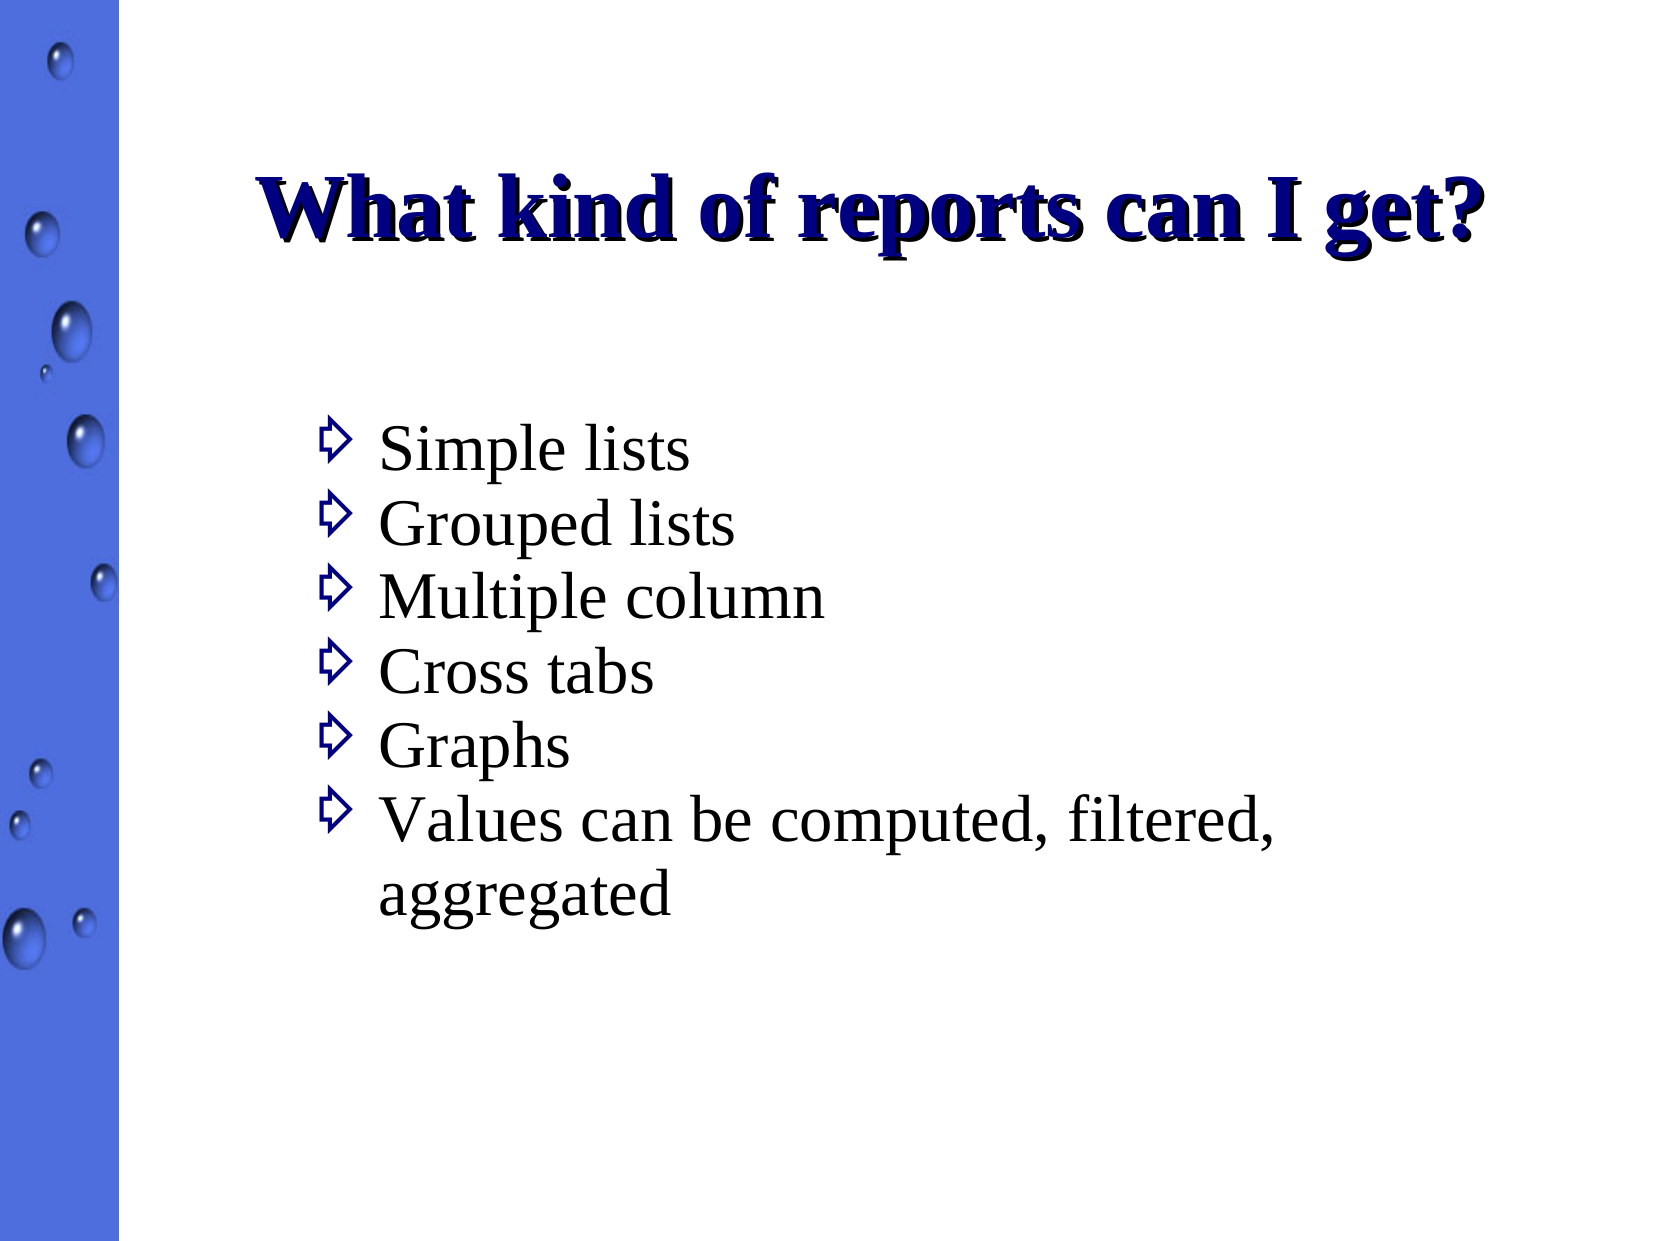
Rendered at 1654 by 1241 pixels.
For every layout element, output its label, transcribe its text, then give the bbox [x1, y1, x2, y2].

list Simple lists Grouped lists Multiple column Cross tabs Graphs Values can be computed, filtered, aggregated [296, 411, 1558, 1193]
title What kind of reports can I get? [209, 102, 1534, 311]
picture [0, 0, 119, 1241]
